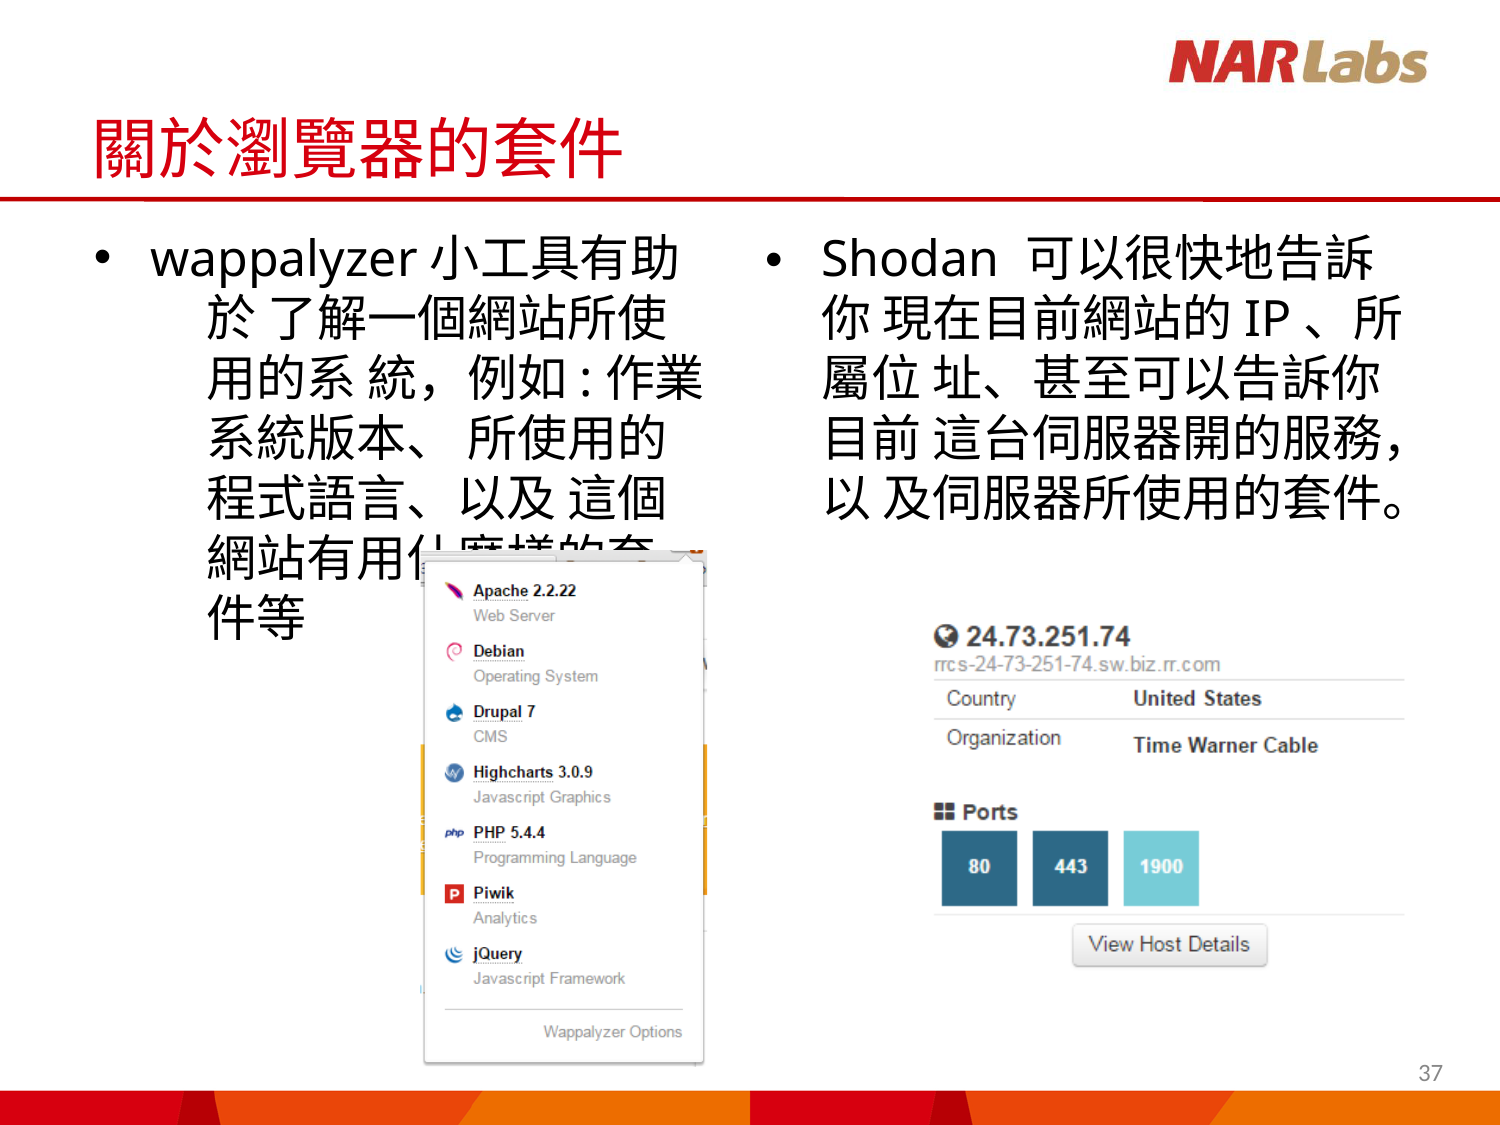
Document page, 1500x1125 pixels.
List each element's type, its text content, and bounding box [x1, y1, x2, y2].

title 關於瀏覽器的套件 [89, 107, 1411, 189]
text_box • Shodan 可以很快地告訴你 現在目前網站的IP、所屬位 址、甚至可以告訴你目前 這台伺服器開的服務，以 及伺服器所使用的套件。 [762, 226, 1418, 528]
text_box [421, 551, 707, 1067]
text_box [904, 624, 1435, 983]
text_box wappalyzer小工具有助於 了解一個網站所使用的系 統，例如:作業系統版本、 所使用的程式語言、以及 這個網站有用什麼樣的套 件等 [89, 226, 716, 588]
text_box 31 [1414, 1056, 1448, 1090]
